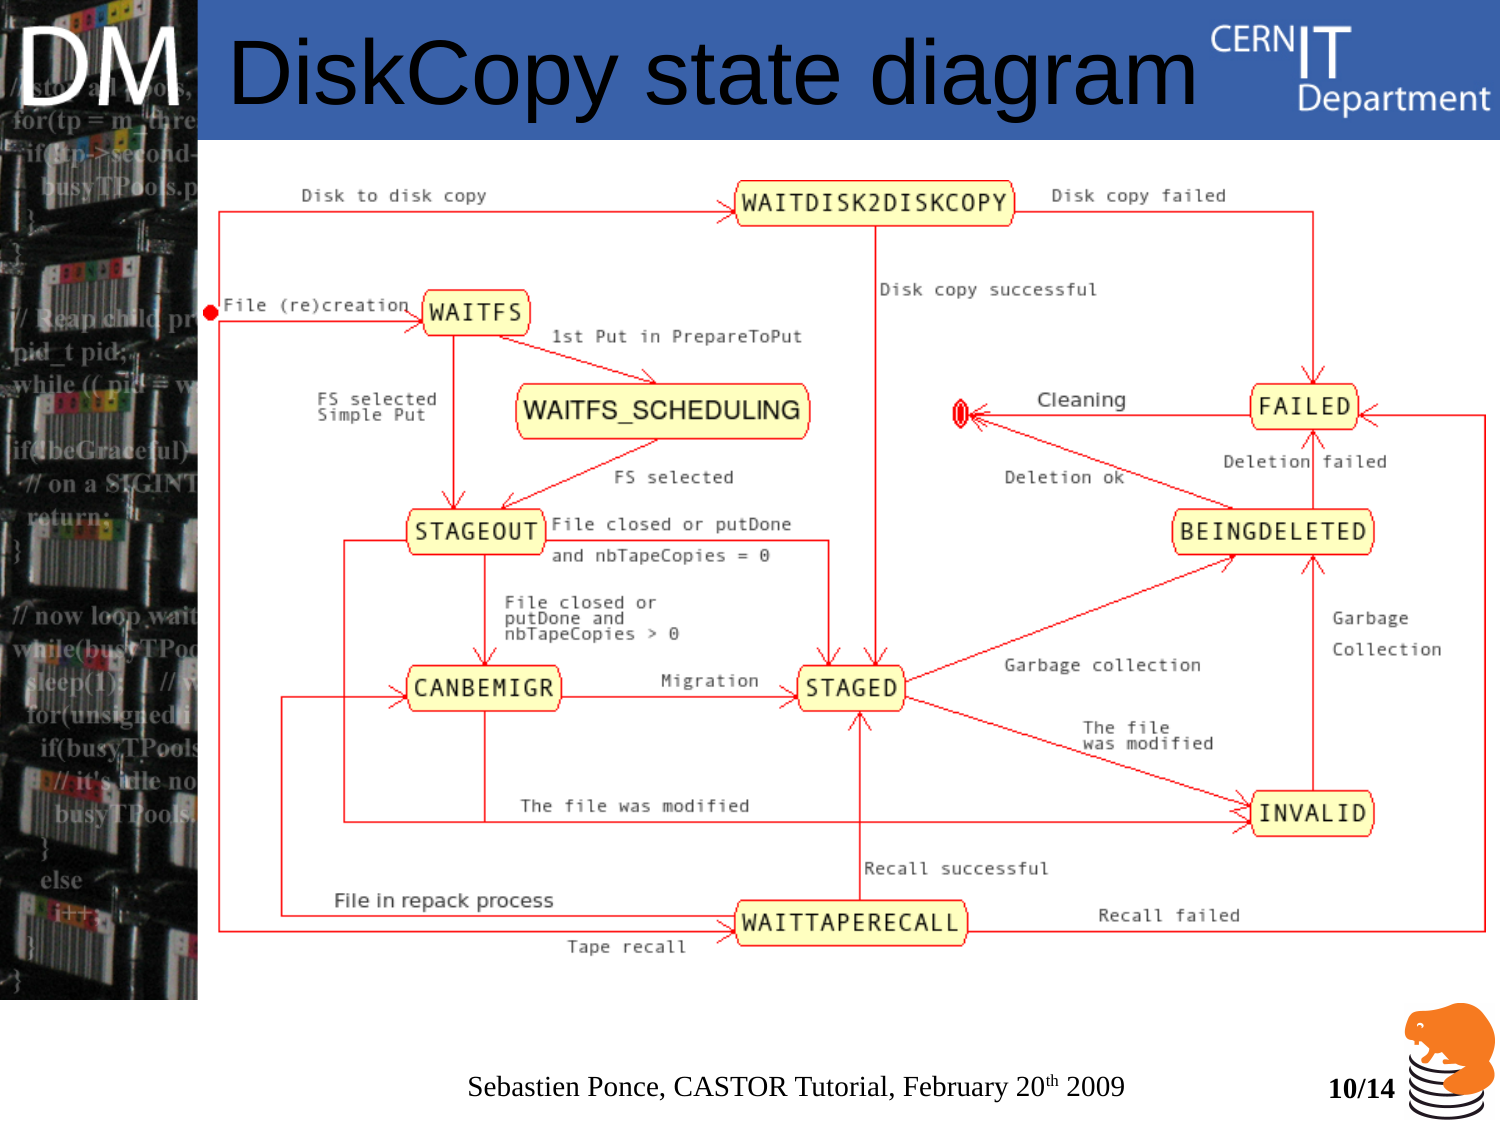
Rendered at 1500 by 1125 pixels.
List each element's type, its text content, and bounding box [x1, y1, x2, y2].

picture [1404, 1003, 1495, 1120]
picture [203, 180, 1486, 964]
picture [198, 0, 1500, 140]
title DiskCopy state diagram [132, 14, 1296, 133]
